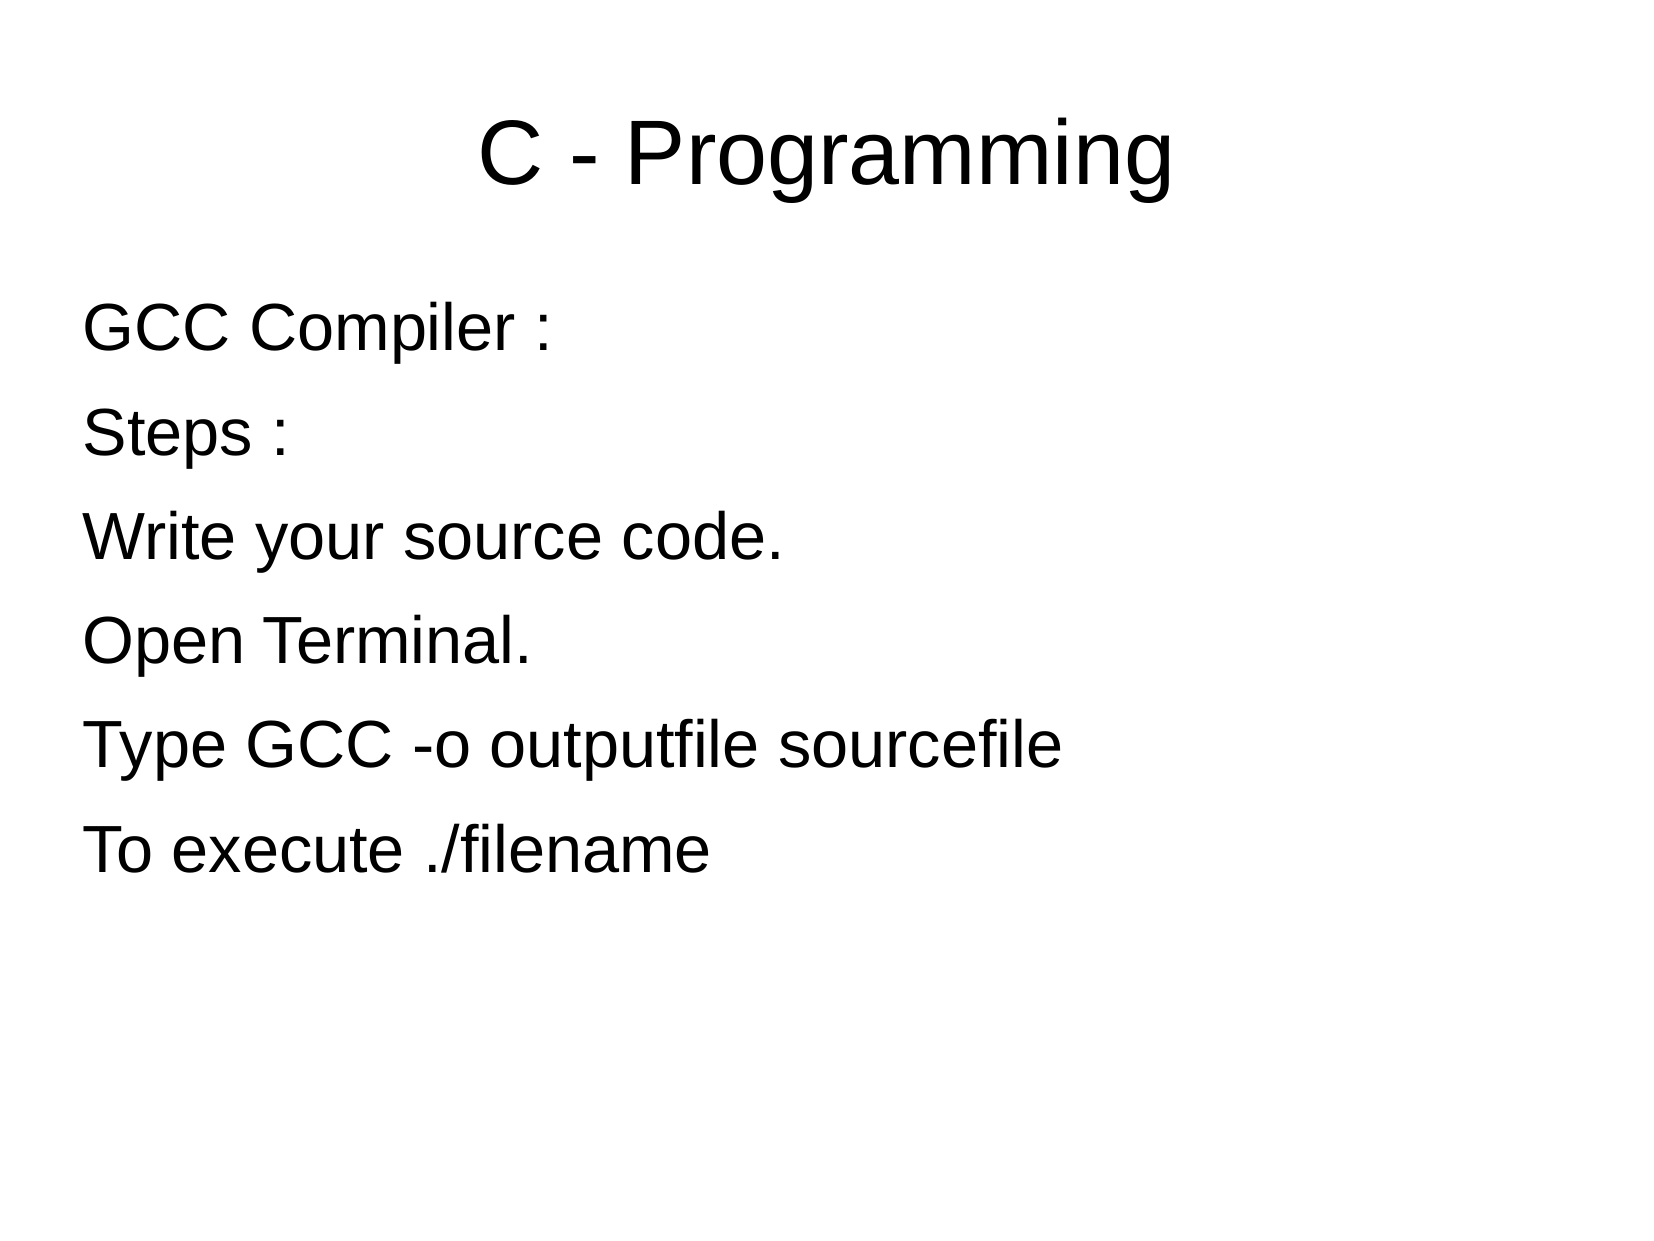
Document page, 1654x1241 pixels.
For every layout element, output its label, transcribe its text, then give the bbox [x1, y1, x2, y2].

list GCC Compiler : Steps : Write your source code. Open Terminal. Type GCC -o outputfile sourcefile To execute ./filename [82, 290, 1571, 1109]
title C - Programming [82, 49, 1571, 257]
